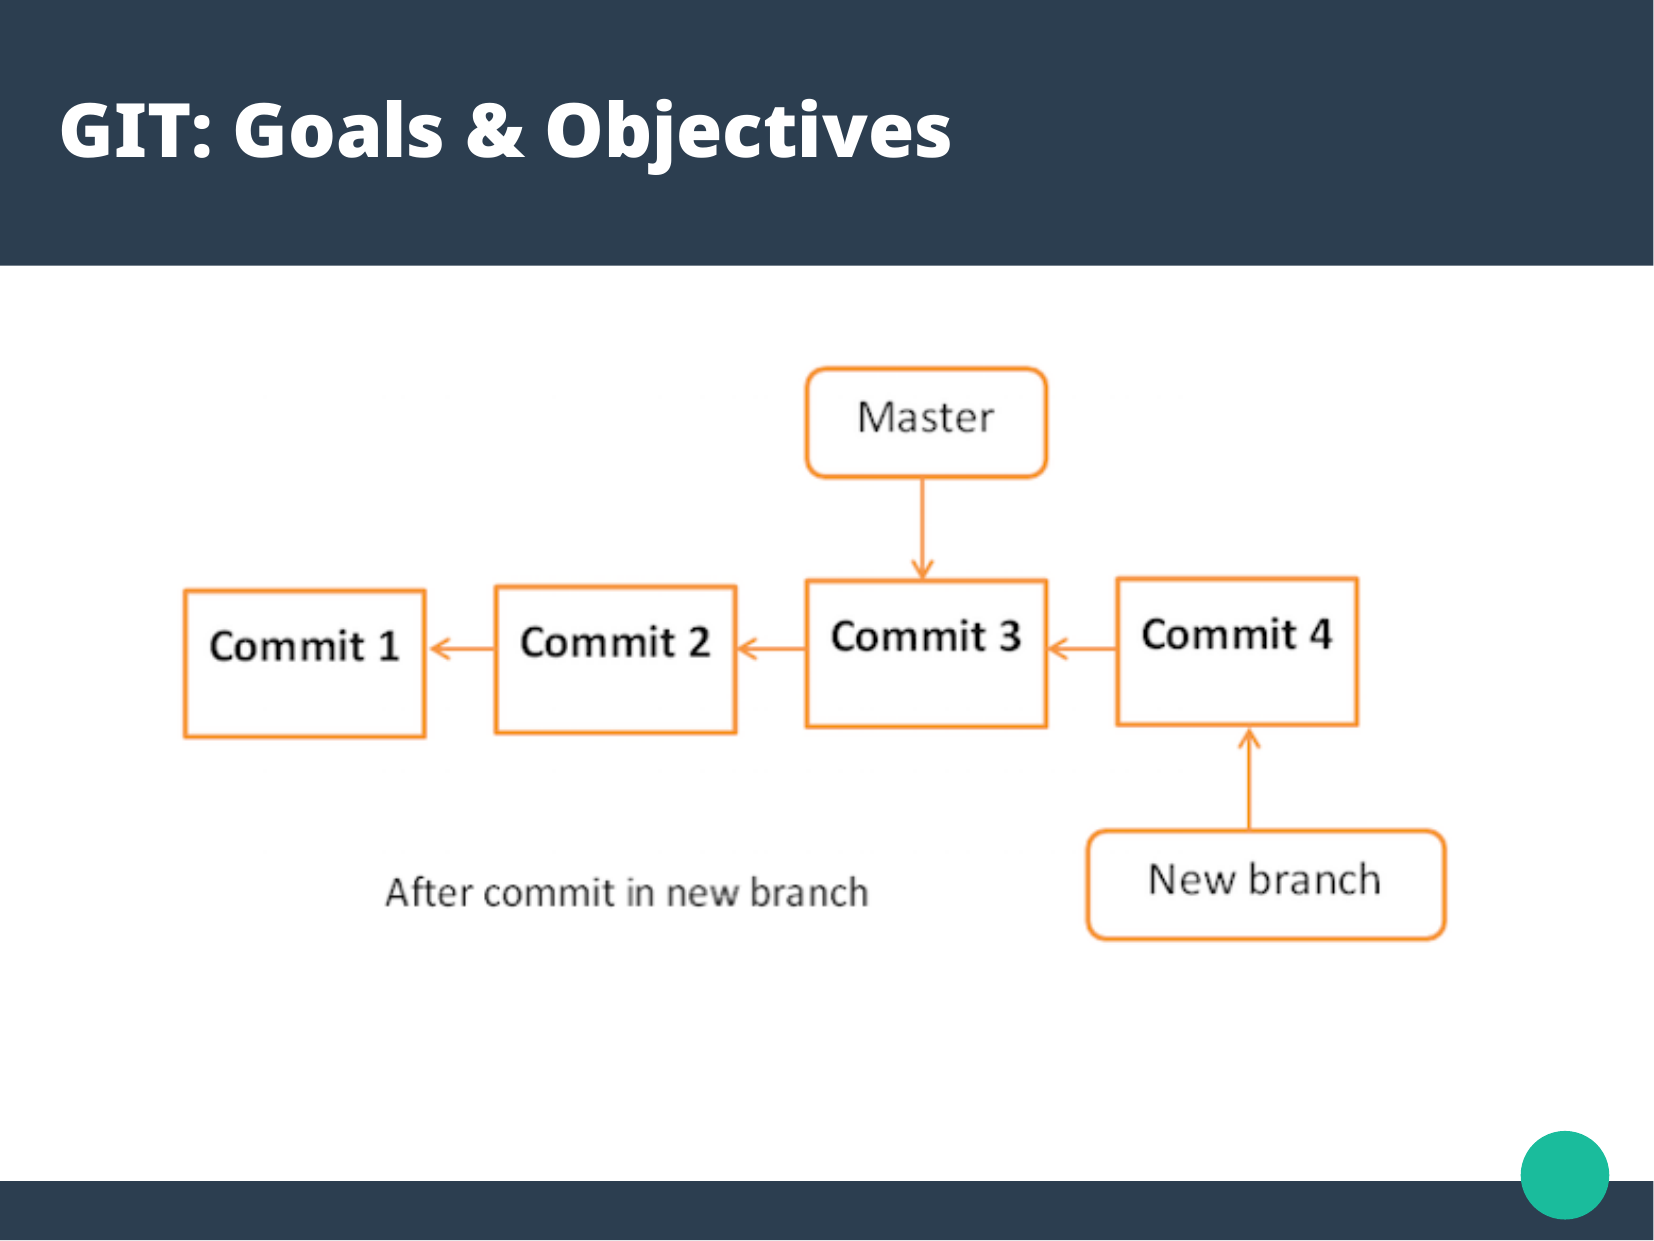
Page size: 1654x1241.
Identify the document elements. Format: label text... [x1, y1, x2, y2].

picture [177, 360, 1452, 945]
title GIT: Goals & Objectives [59, 40, 1595, 216]
